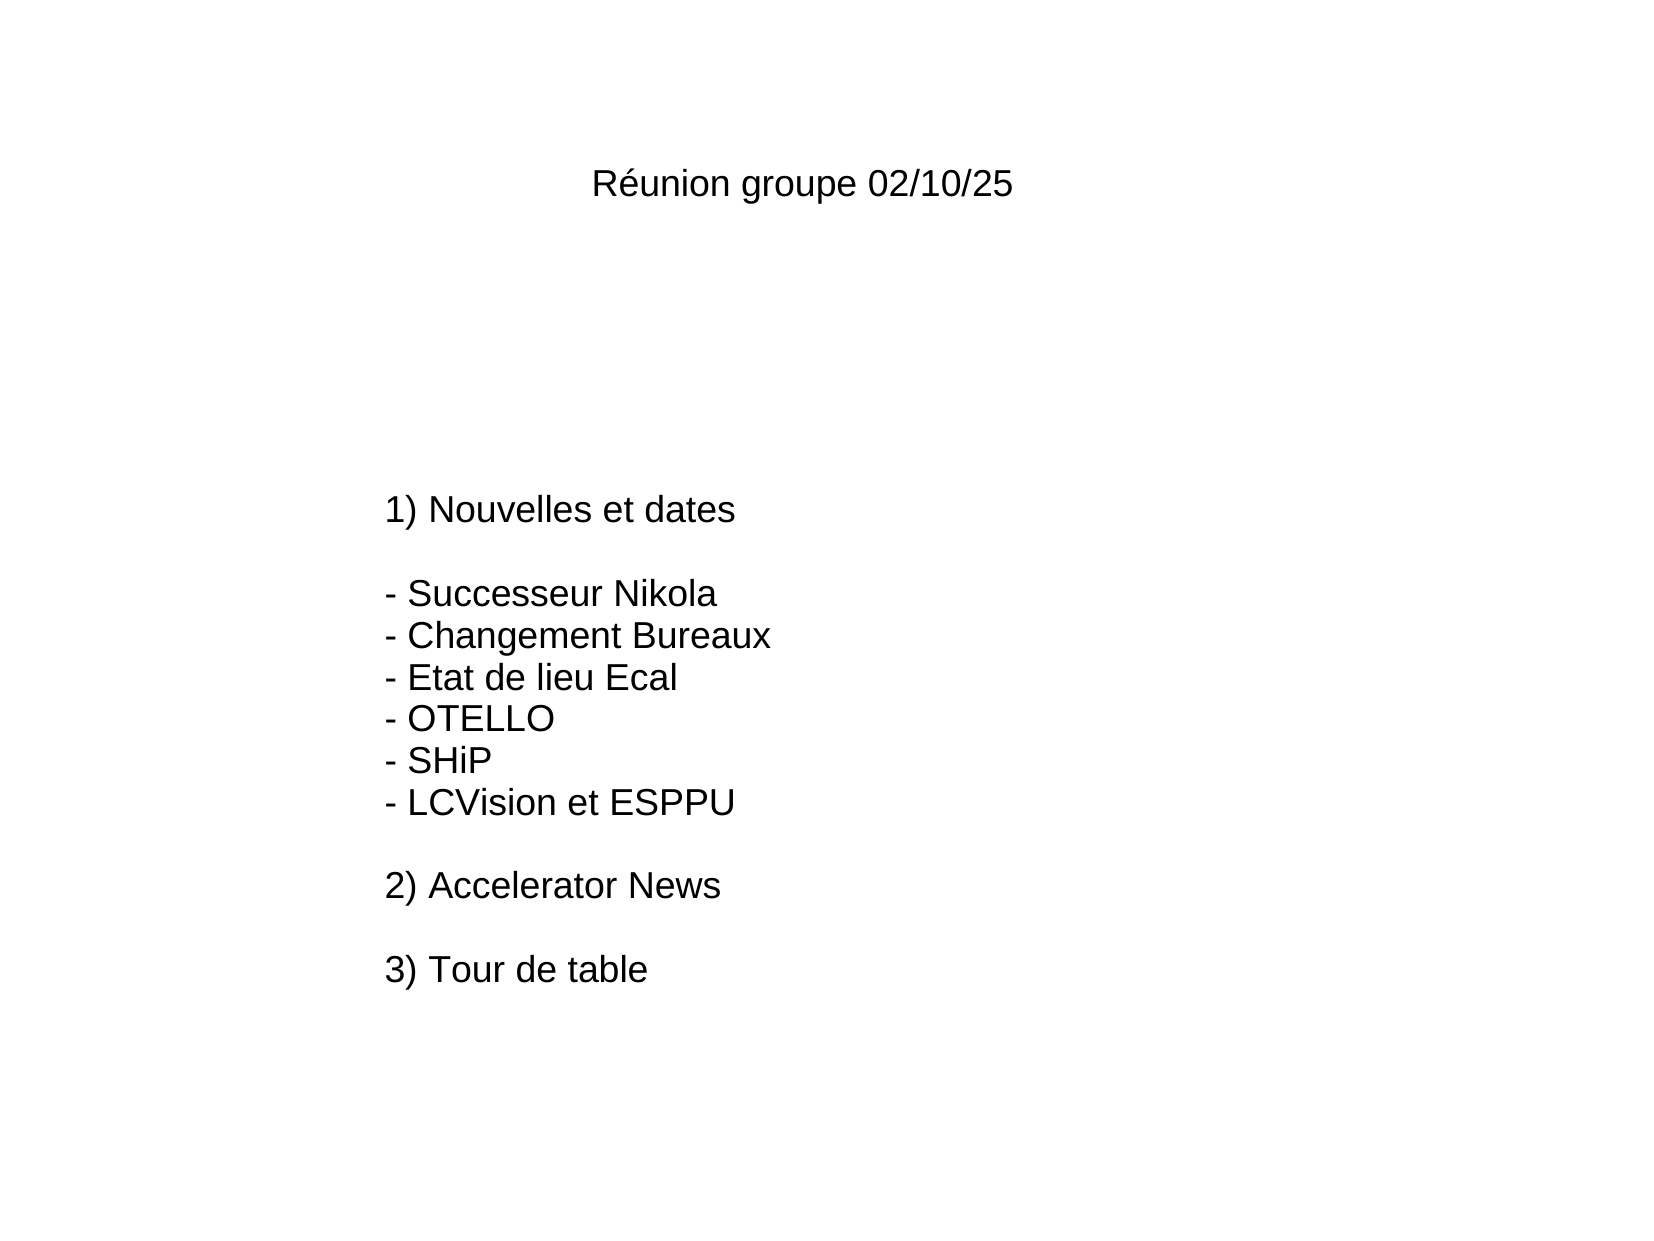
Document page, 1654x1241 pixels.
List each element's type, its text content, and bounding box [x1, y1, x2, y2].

text_box 1) Nouvelles et dates - Successeur Nikola - Changement Bureaux - Etat de lieu Ecal - OTELLO - SHiP - LCVision et ESPPU 2) Accelerator News 3) Tour de table [369, 144, 1426, 916]
